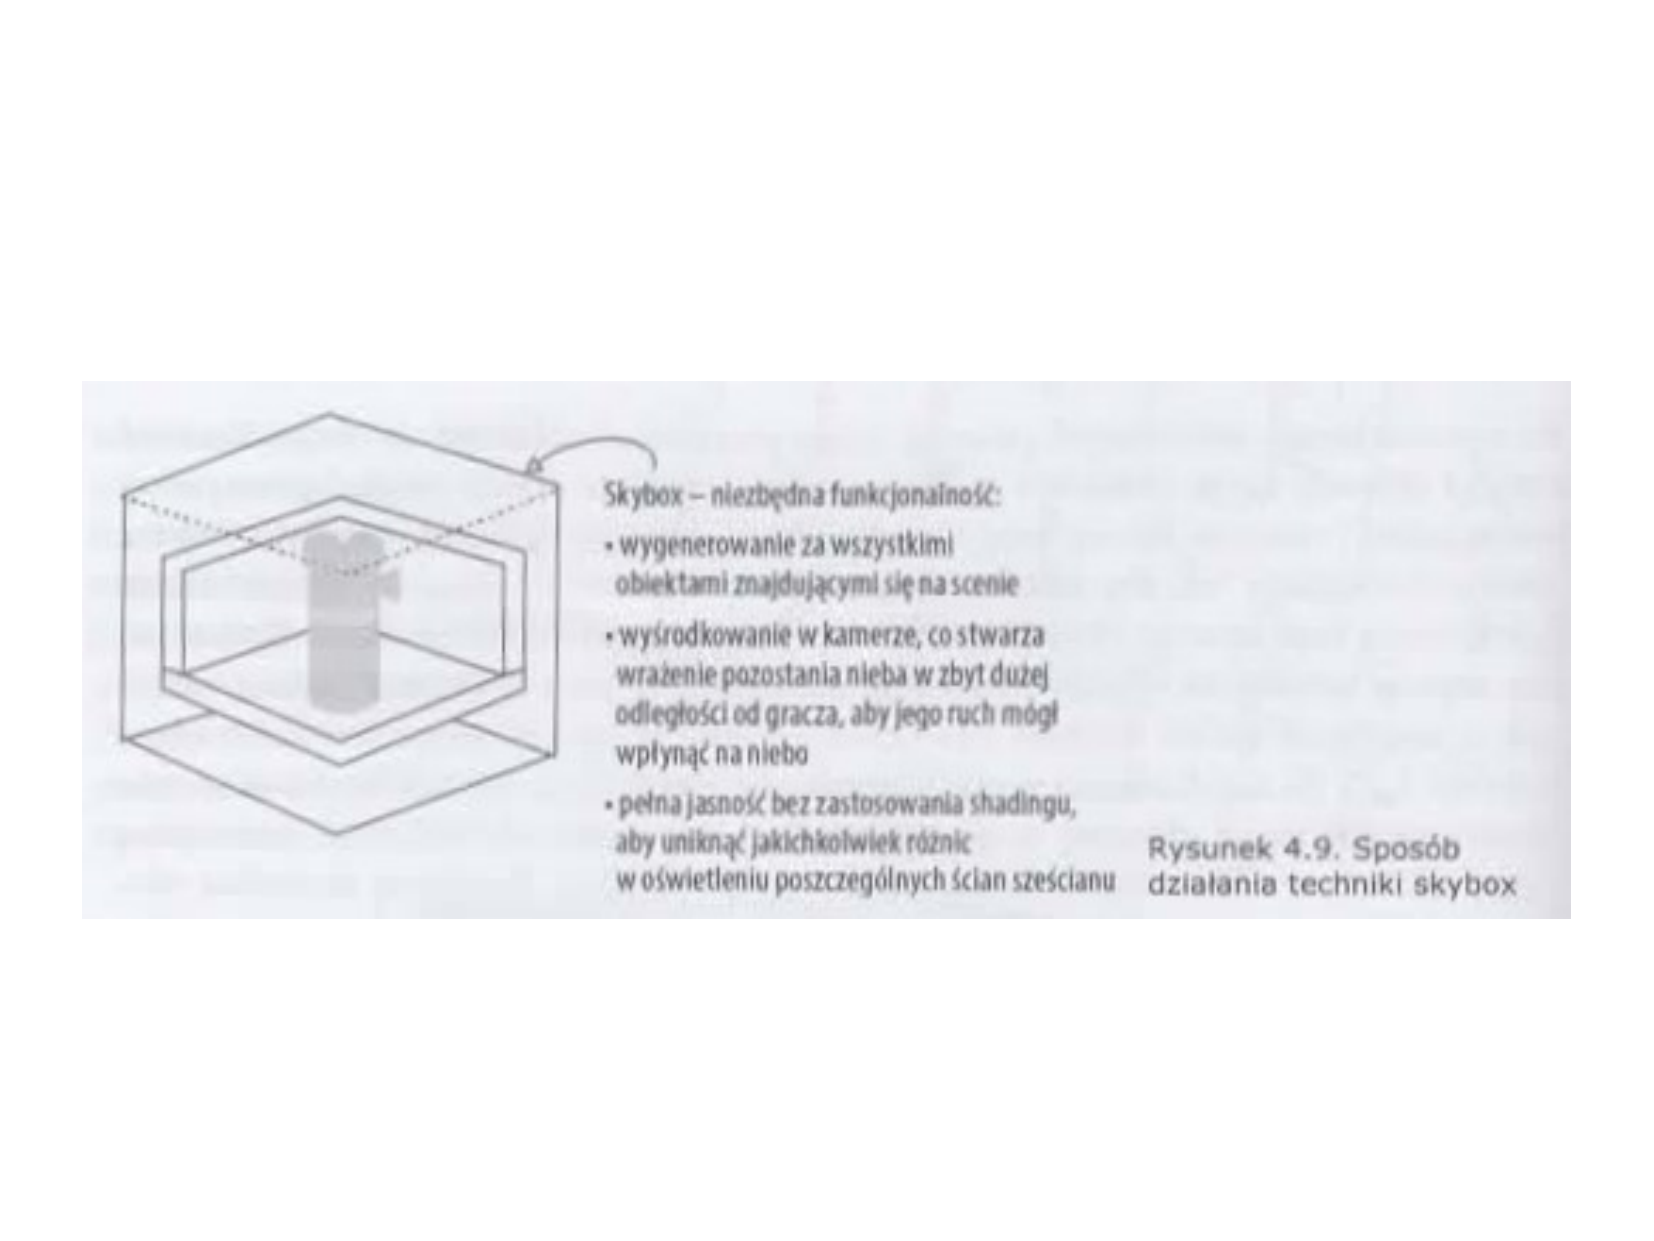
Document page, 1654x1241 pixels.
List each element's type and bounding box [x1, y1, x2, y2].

picture [82, 381, 1571, 919]
